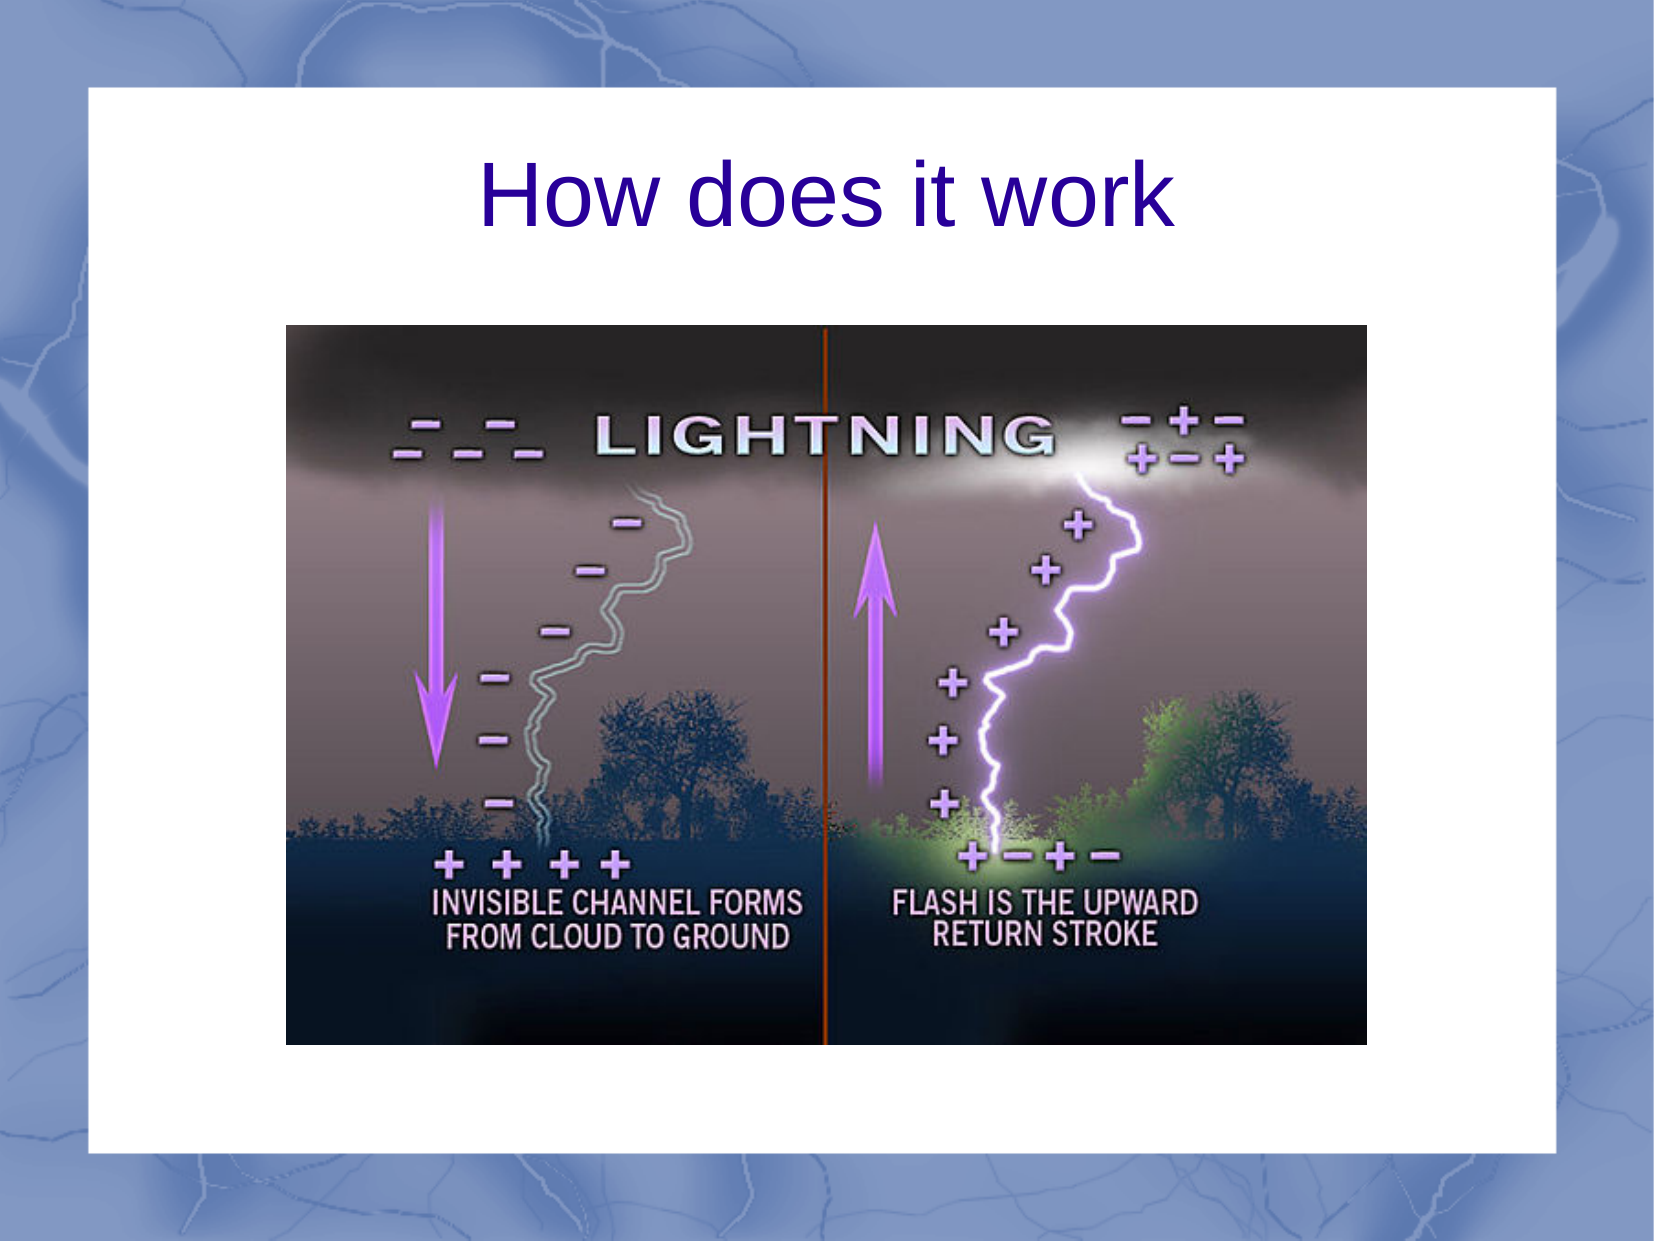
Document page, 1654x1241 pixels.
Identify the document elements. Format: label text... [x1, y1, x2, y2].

picture [0, 0, 1654, 1241]
title How does it work [118, 90, 1536, 298]
